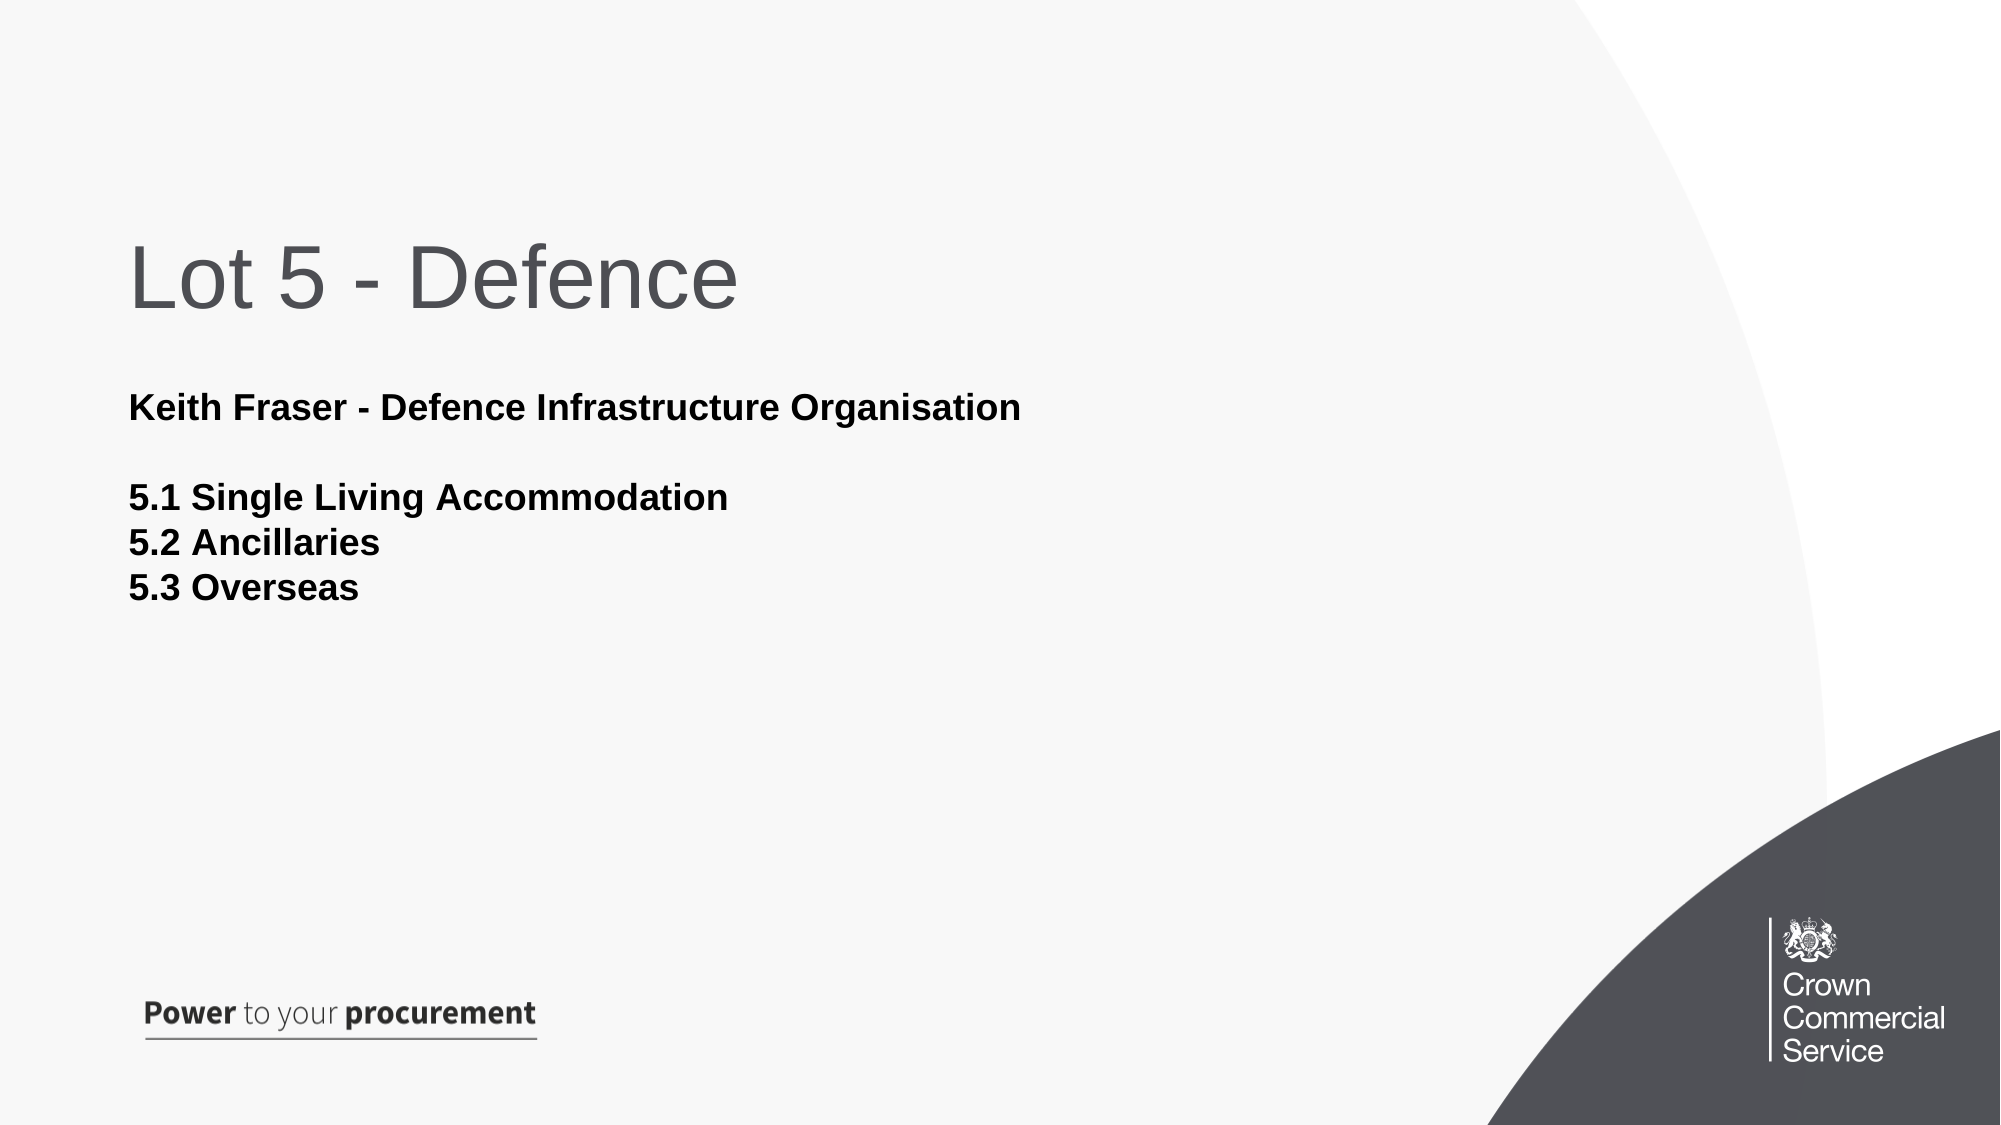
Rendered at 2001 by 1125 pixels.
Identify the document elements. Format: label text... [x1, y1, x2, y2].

title Lot 5 - Defence [128, 219, 1922, 358]
subtitle Keith Fraser - Defence Infrastructure Organisation 5.1 Single Living Accommodation 5.2 Ancillaries 5.3 Overseas [128, 383, 1465, 1063]
